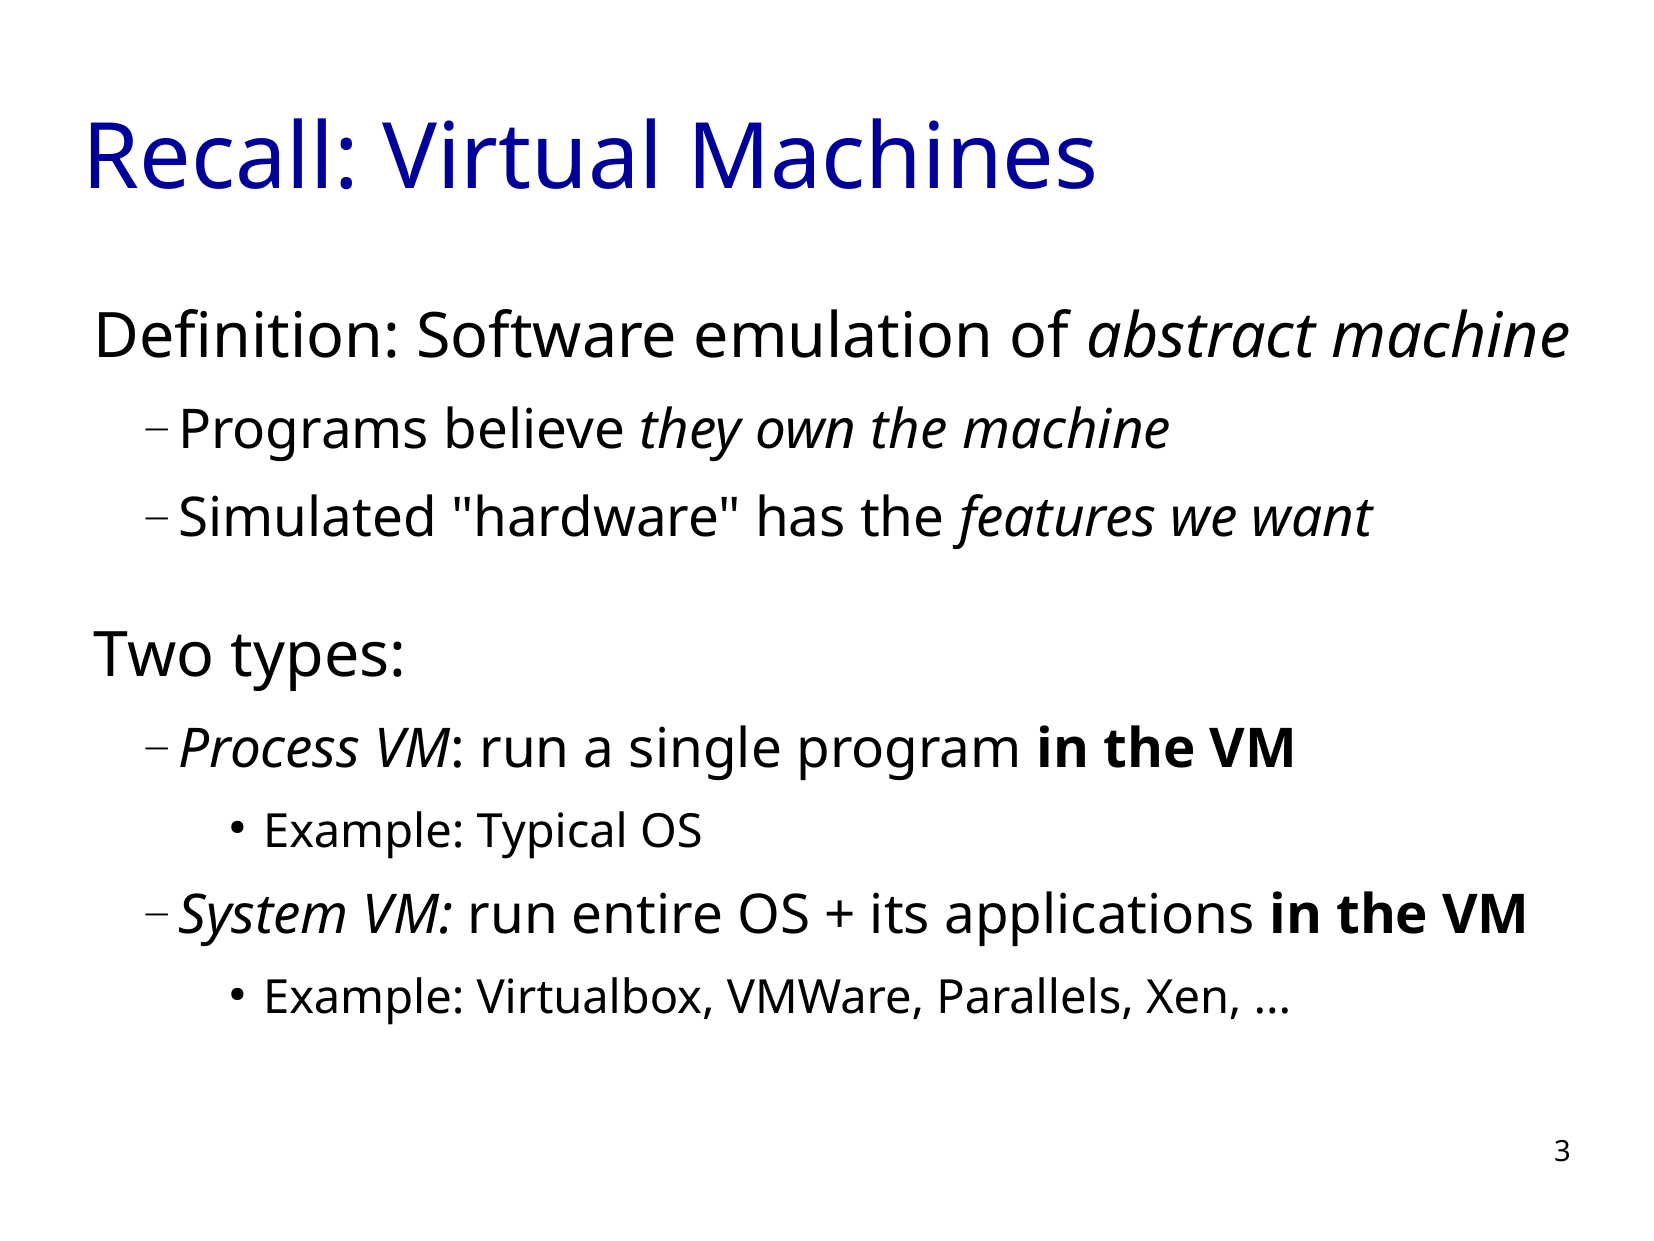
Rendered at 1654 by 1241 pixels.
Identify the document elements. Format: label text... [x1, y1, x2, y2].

title Recall: Virtual Machines [82, 49, 1571, 257]
list Definition: Software emulation of abstract machine Programs believe they own the machine Simulated "hardware" has the features we want Two types: Process VM: run a single program in the VM Example: Typical OS System VM: run entire OS + its applications in the VM Example: Virtualbox, VMWare, Parallels, Xen, ... [60, 290, 1571, 1096]
